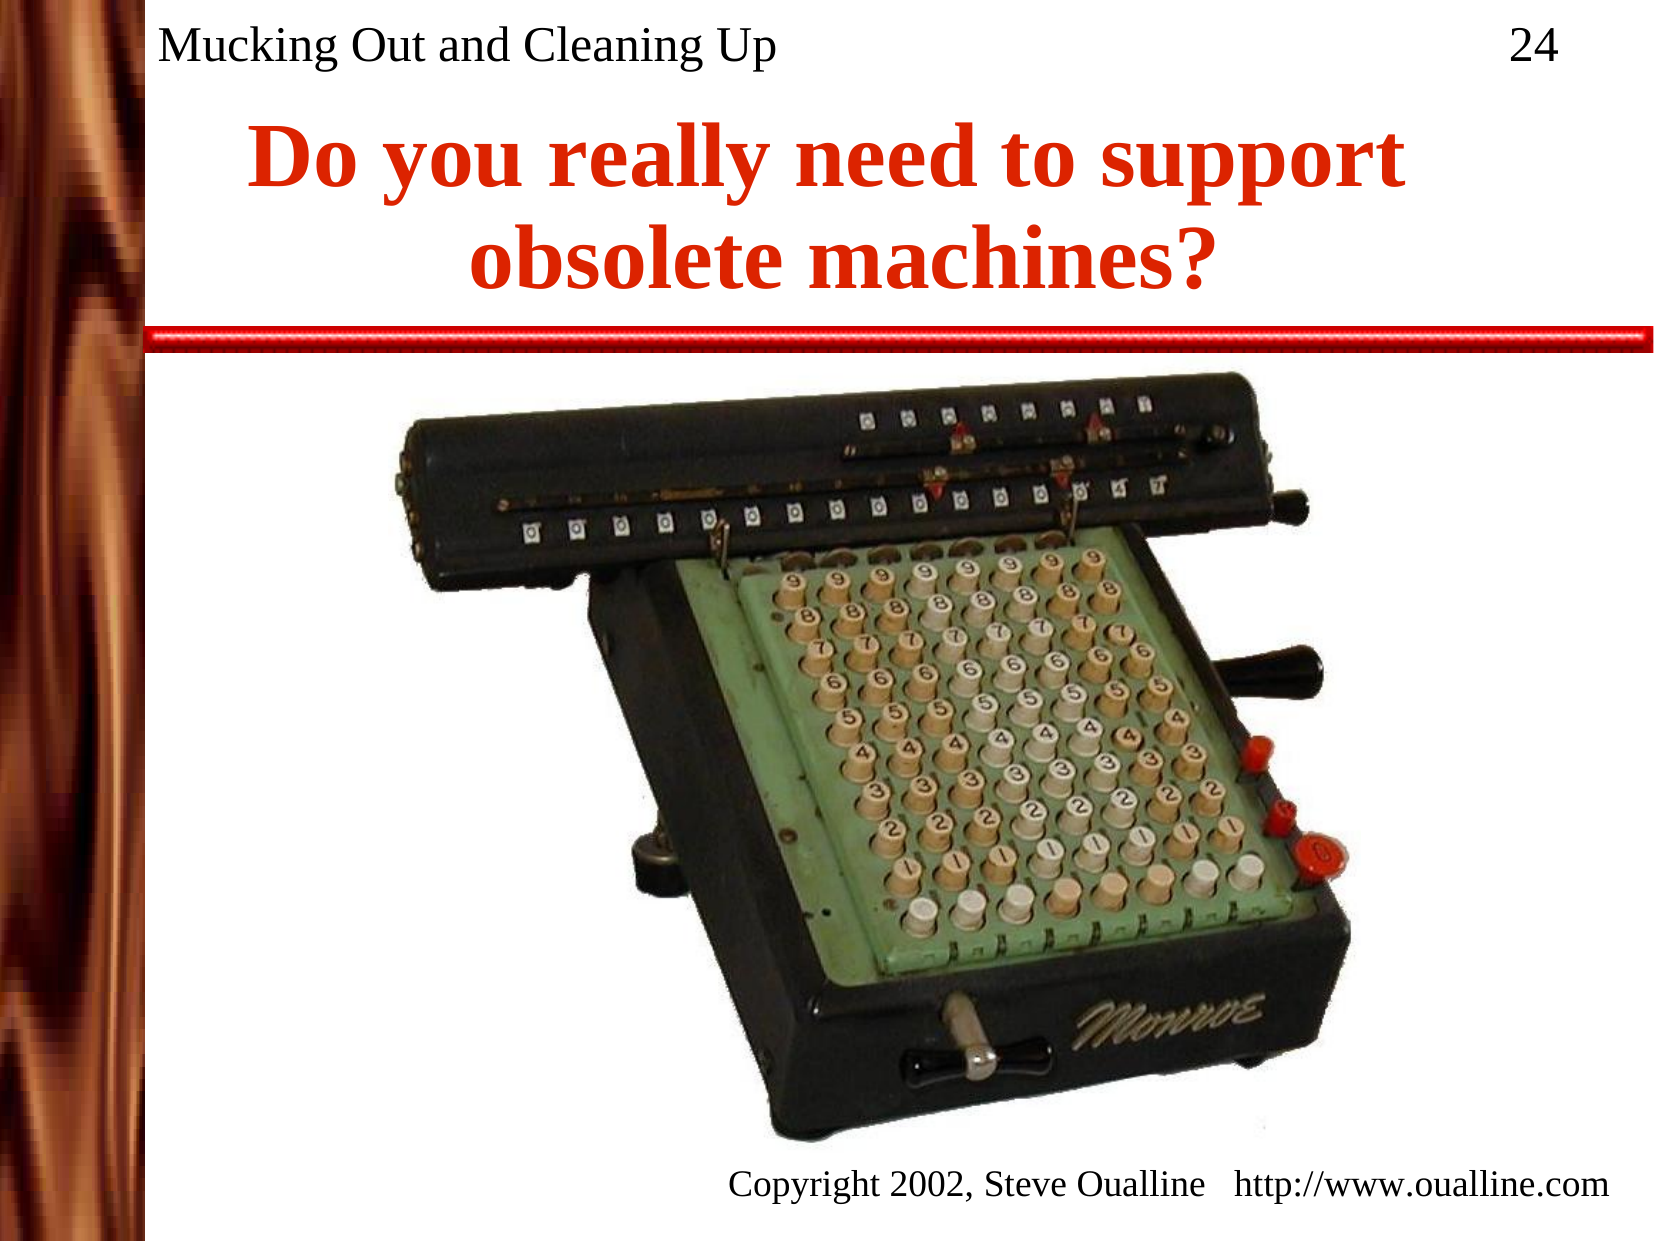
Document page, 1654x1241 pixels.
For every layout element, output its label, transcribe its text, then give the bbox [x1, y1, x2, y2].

picture [0, 0, 1654, 1241]
title Do you really need to support obsolete machines? [121, 100, 1534, 313]
